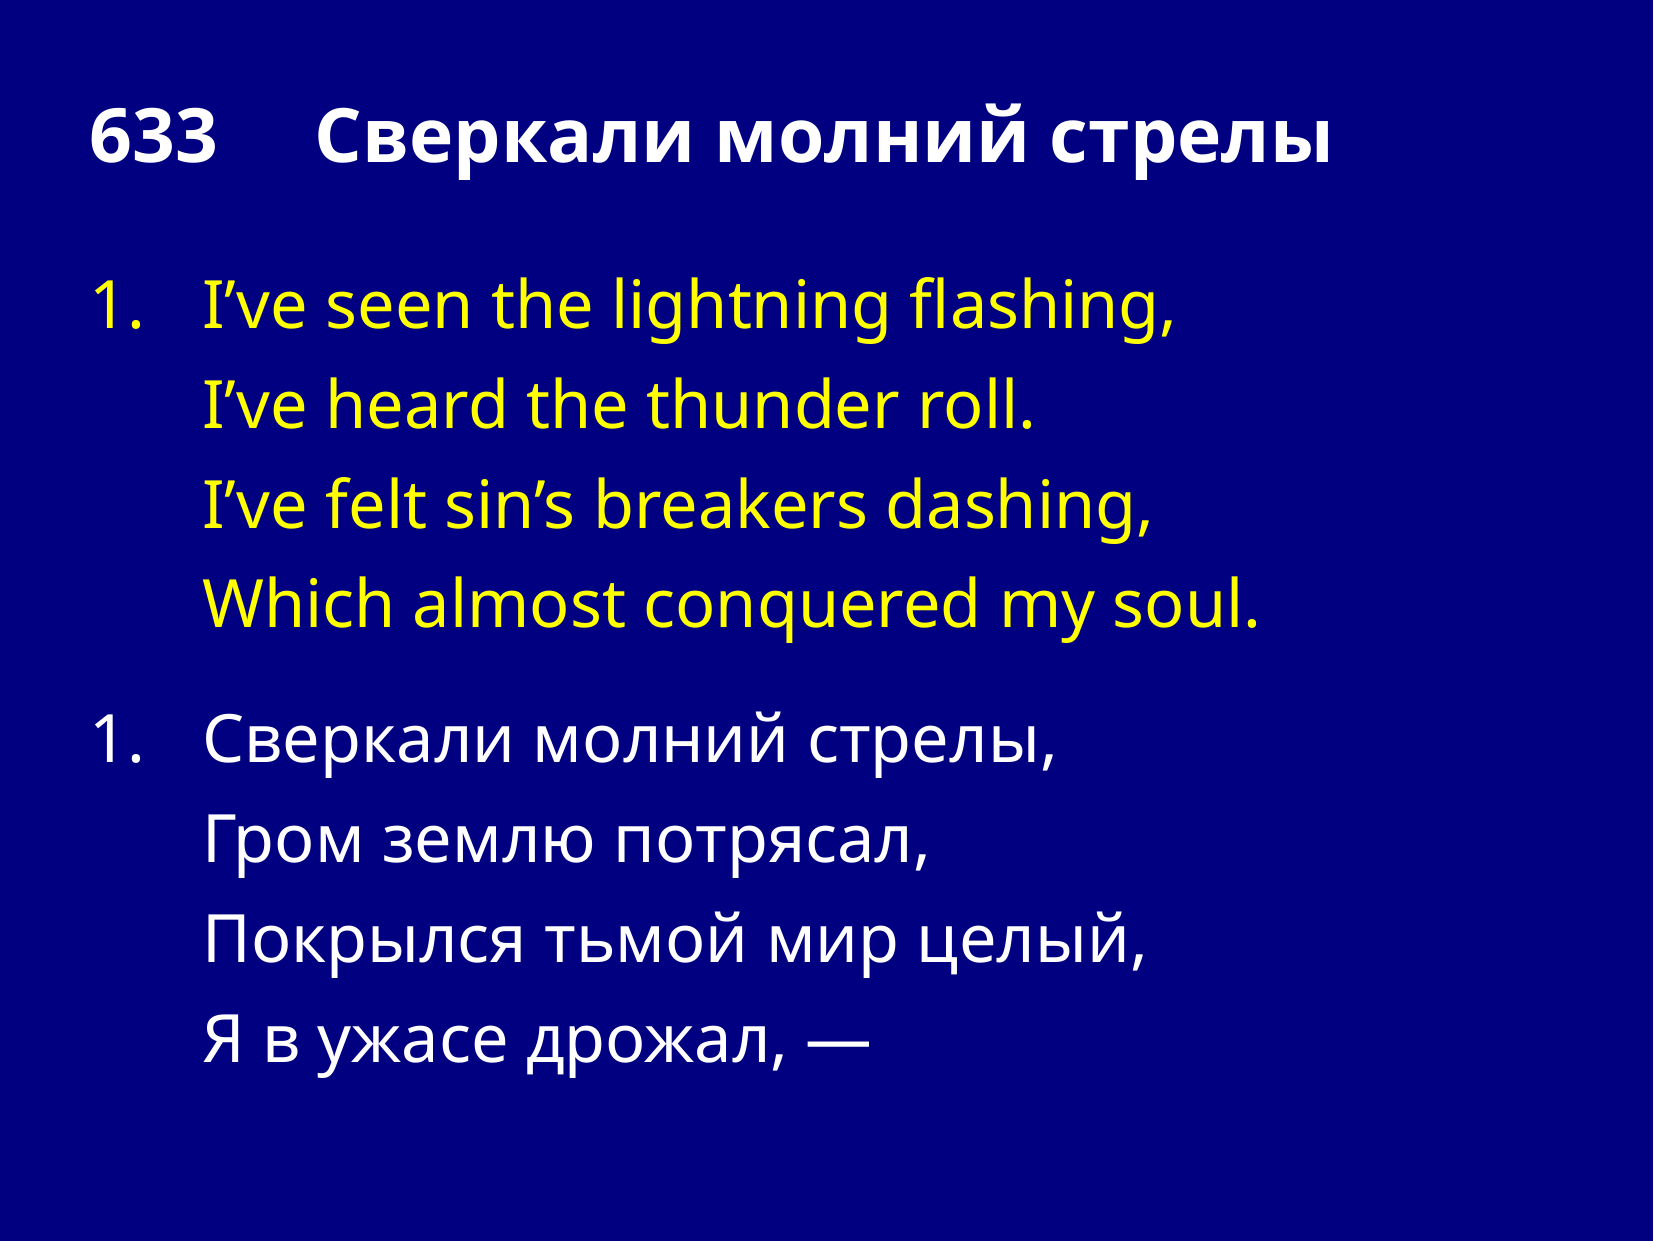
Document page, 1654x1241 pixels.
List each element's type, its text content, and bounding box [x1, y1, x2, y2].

text_box 1. Сверкали молний стрелы, Гром землю потрясал, Покрылся тьмой мир целый, Я в ужасе дрожал, — [75, 675, 1576, 1163]
text_box 633 Сверкали молний стрелы [75, 75, 1576, 188]
text_box 1. I’ve seen the lightning flashing, I’ve heard the thunder roll. I’ve felt sin’s breakers dashing, Which almost conquered my soul. [75, 188, 1576, 638]
